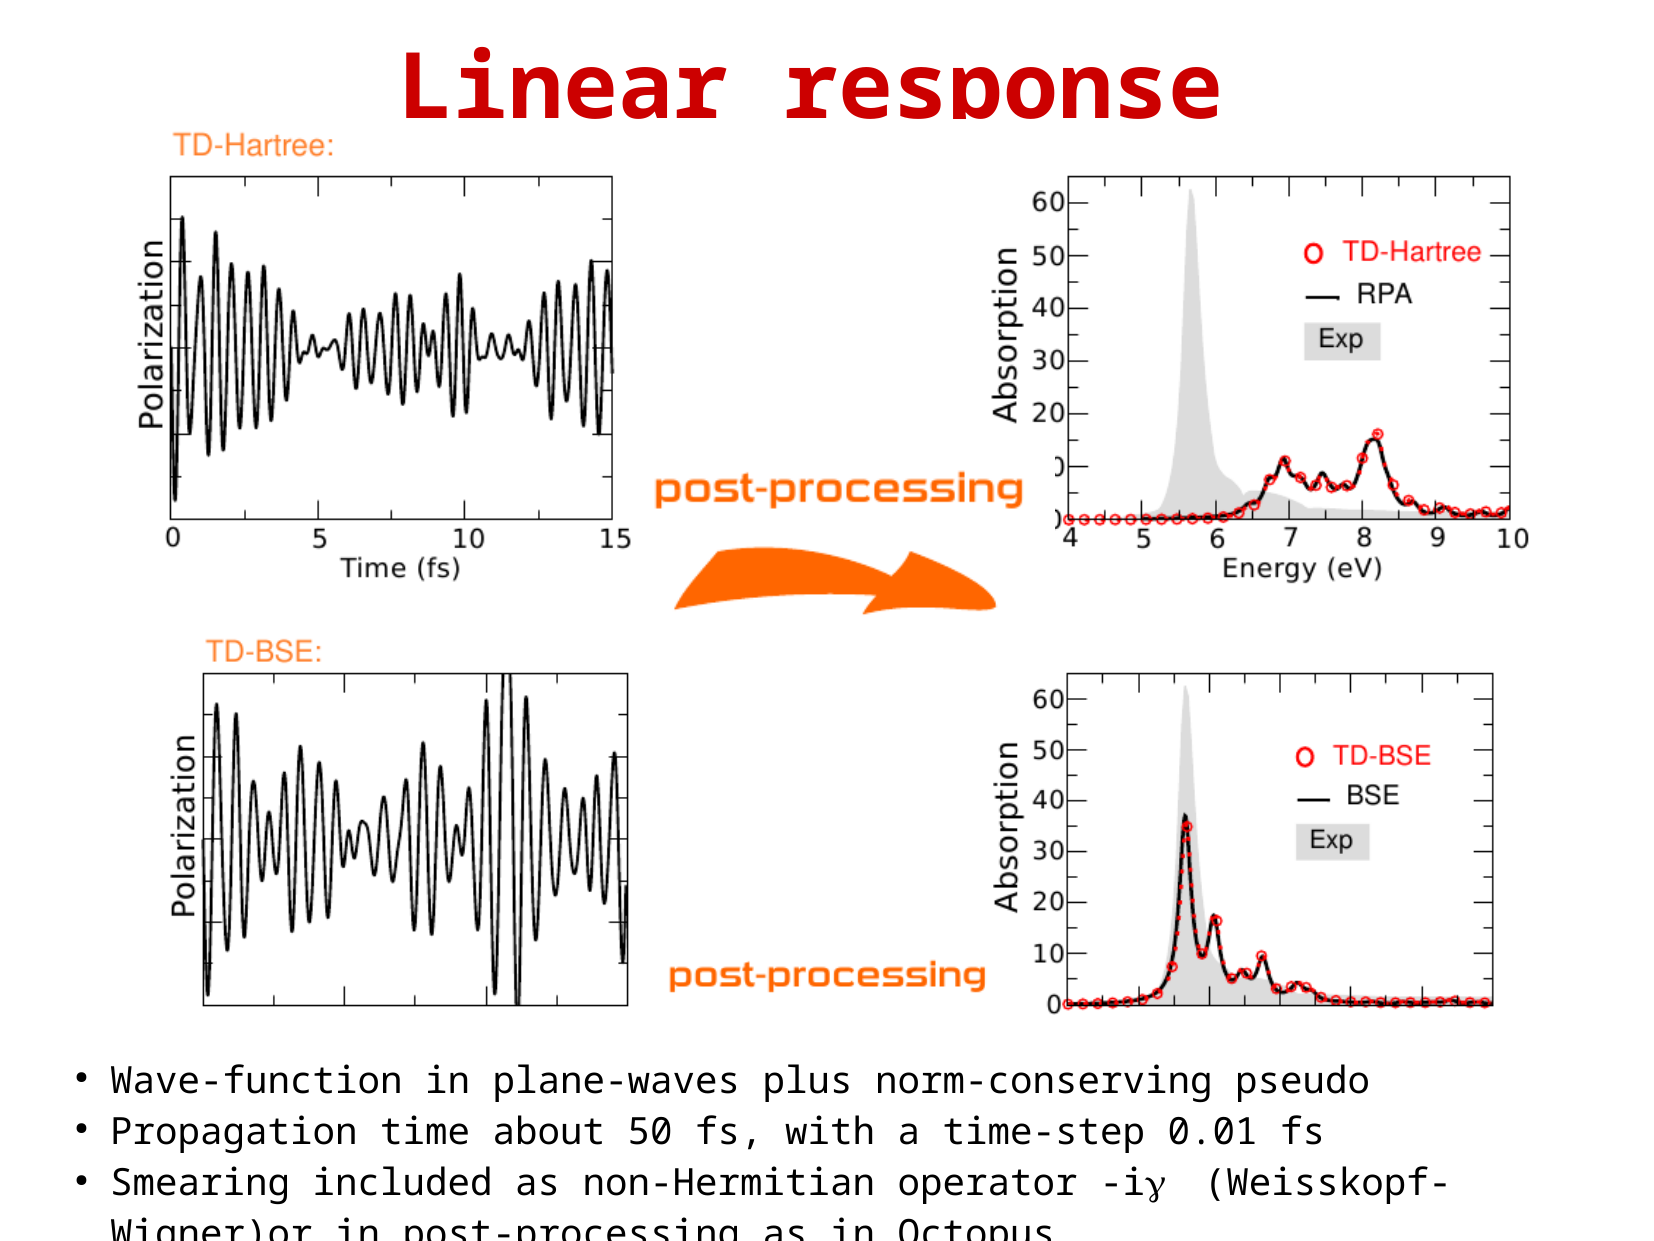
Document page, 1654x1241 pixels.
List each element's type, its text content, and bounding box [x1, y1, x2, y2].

picture [93, 119, 1641, 1022]
text_box Linear response [360, 30, 1261, 119]
text_box Wave-function in plane-waves plus norm-conserving pseudo Propagation time about 50 fs, with a time-step 0.01 fs Smearing included as non-Hermitian operator -ig (Weisskopf-Wigner)or in post-processing as in Octopus Laser shape: delta function for LR/ sinus for Non-LR [60, 1046, 1606, 1241]
